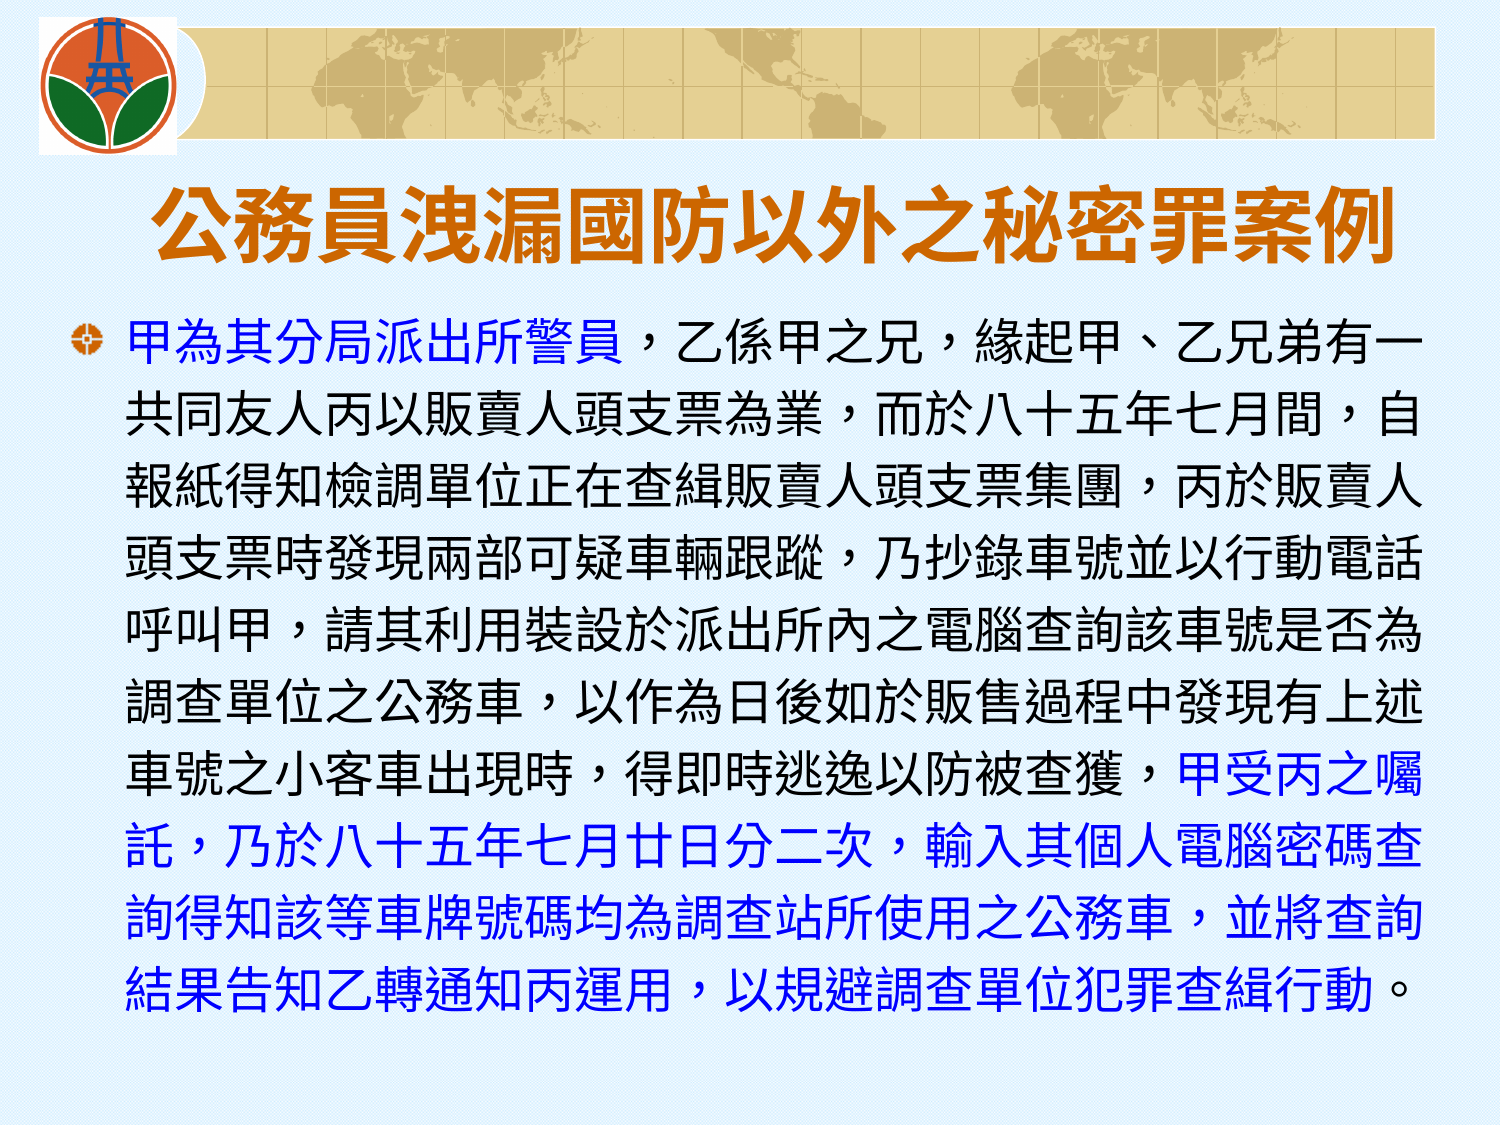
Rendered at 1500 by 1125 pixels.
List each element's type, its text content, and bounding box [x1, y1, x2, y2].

title 公務員洩漏國防以外之秘密罪案例 [123, 125, 1424, 290]
picture [0, 0, 1500, 1125]
list 甲為其分局派出所警員，乙係甲之兄，緣起甲、乙兄弟有一共同友人丙以販賣人頭支票為業，而於八十五年七月間，自報紙得知檢調單位正在查緝販賣人頭支票集團，丙於販賣人頭支票時發現兩部可疑車輛跟蹤，乃抄錄車號並以行動電話呼叫甲，請其利用裝設於派出所內之電腦查詢該車號是否為調查單位之公務車，以作為日後如於販售過程中發現有上述車號之小客車出現時，得即時逃逸以防被查獲，甲受丙之囑託，乃於八十五年七月廿日分二次，輸入其個人電腦密碼查詢得知該等車牌號碼均為調查站所使用之公務車，並將查詢結果告知乙轉通知丙運用，以規避調查單位犯罪查緝行動。 [53, 290, 1447, 1106]
